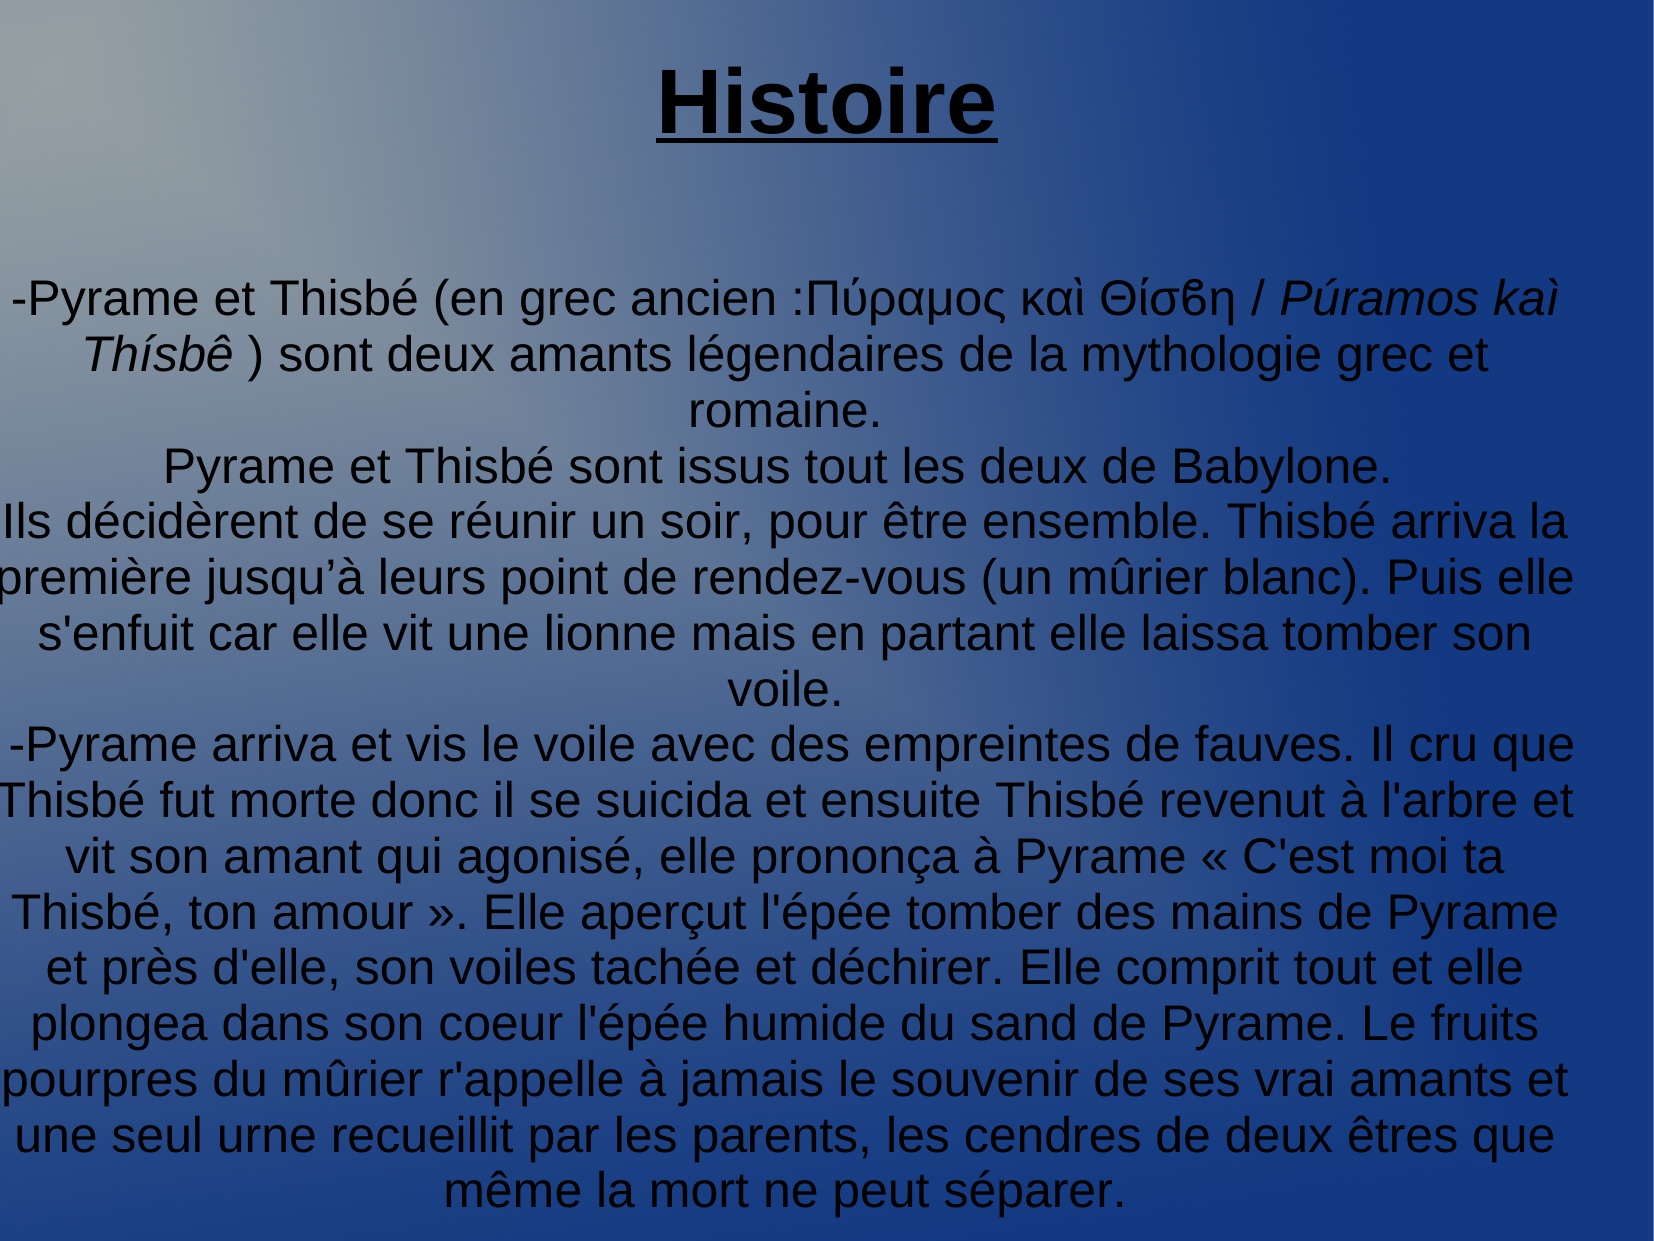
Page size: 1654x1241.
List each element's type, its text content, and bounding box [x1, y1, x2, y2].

title Histoire [82, 49, 1571, 257]
picture [0, 0, 1654, 1241]
subtitle -Pyrame et Thisbé (en grec ancien :Πύραμος καὶ Θίσϐη / Púramos kaì Thísbê ) sont deux amants légendaires de la mythologie grec et romaine. Pyrame et Thisbé sont issus tout les deux de Babylone. Ils décidèrent de se réunir un soir, pour être ensemble. Thisbé arriva la première jusqu’à leurs point de rendez-vous (un mûrier blanc). Puis elle s'enfuit car elle vit une lionne mais en partant elle laissa tomber son voile. -Pyrame arriva et vis le voile avec des empreintes de fauves. Il cru que Thisbé fut morte donc il se suicida et ensuite Thisbé revenut à l'arbre et vit son amant qui agonisé, elle prononça à Pyrame « C'est moi ta Thisbé, ton amour ». Elle aperçut l'épée tomber des mains de Pyrame et près d'elle, son voiles tachée et déchirer. Elle comprit tout et elle plongea dans son coeur l'épée humide du sand de Pyrame. Le fruits pourpres du mûrier r'appelle à jamais le souvenir de ses vrai amants et une seul urne recueillit par les parents, les cendres de deux êtres que même la mort ne peut séparer. [0, 270, 1583, 1241]
